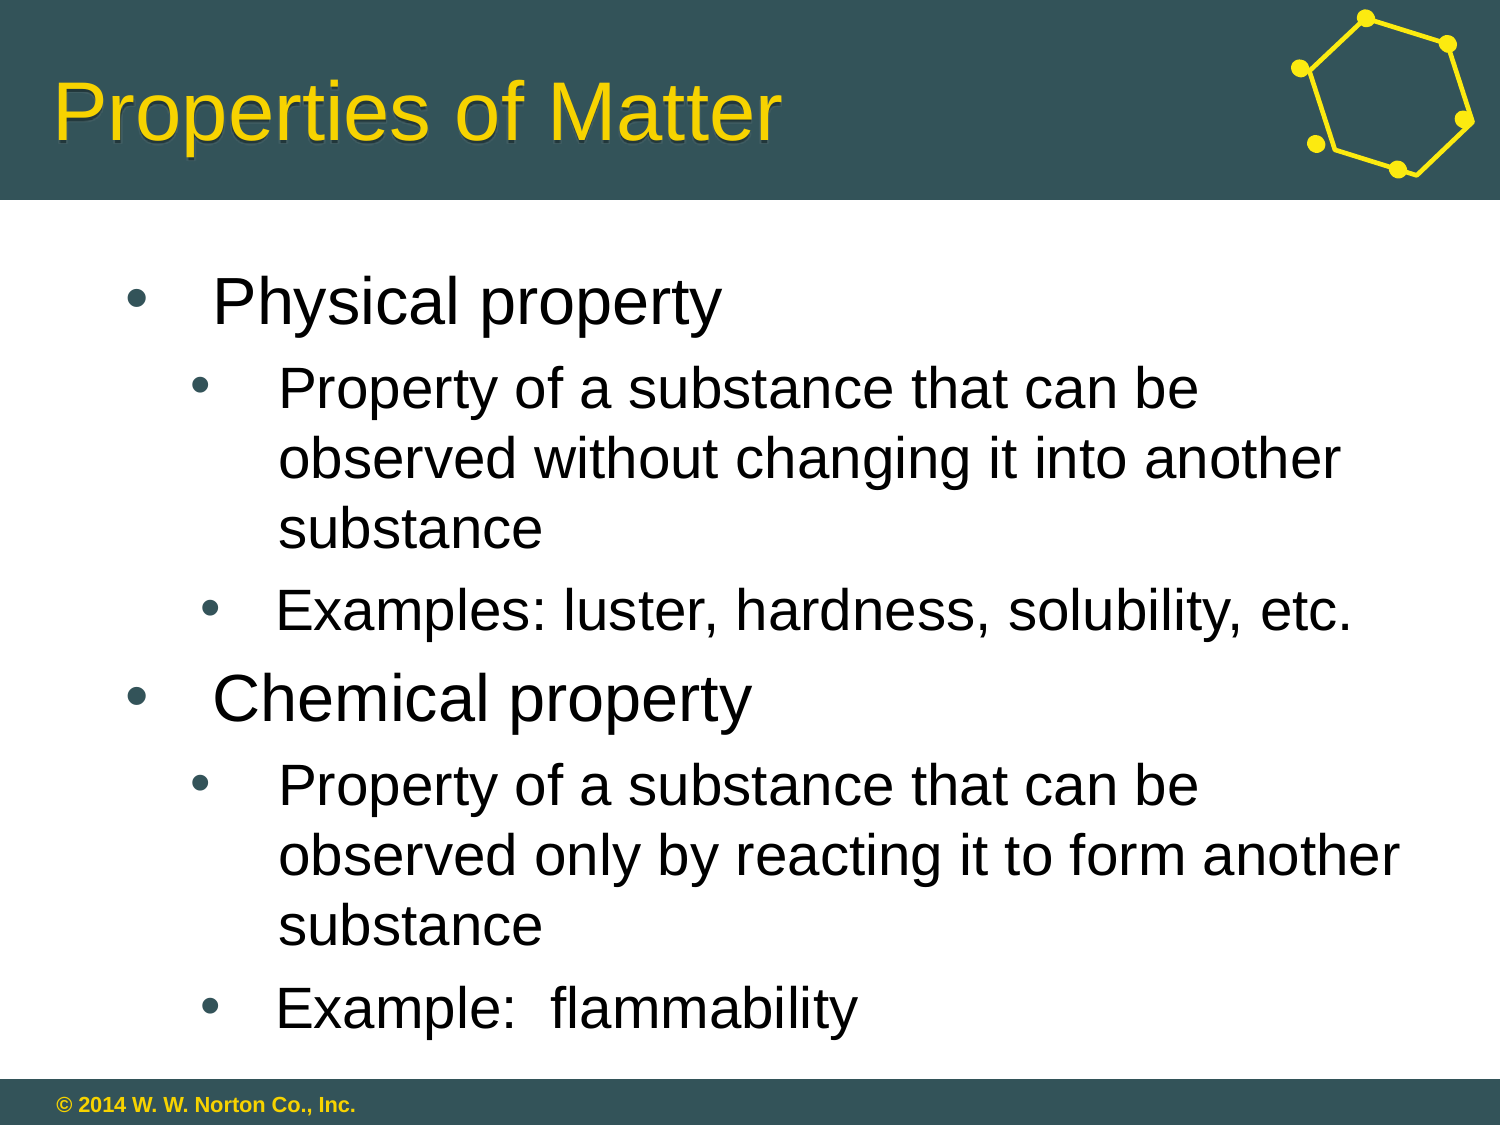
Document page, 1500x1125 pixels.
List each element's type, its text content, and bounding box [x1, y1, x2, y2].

list Physical property Property of a substance that can be observed without changing it into another substance Examples: luster, hardness, solubility, etc. Chemical property Property of a substance that can be observed only by reacting it to form another substance Example: flammability [50, 249, 1413, 938]
title Properties of Matter [37, 19, 1225, 195]
